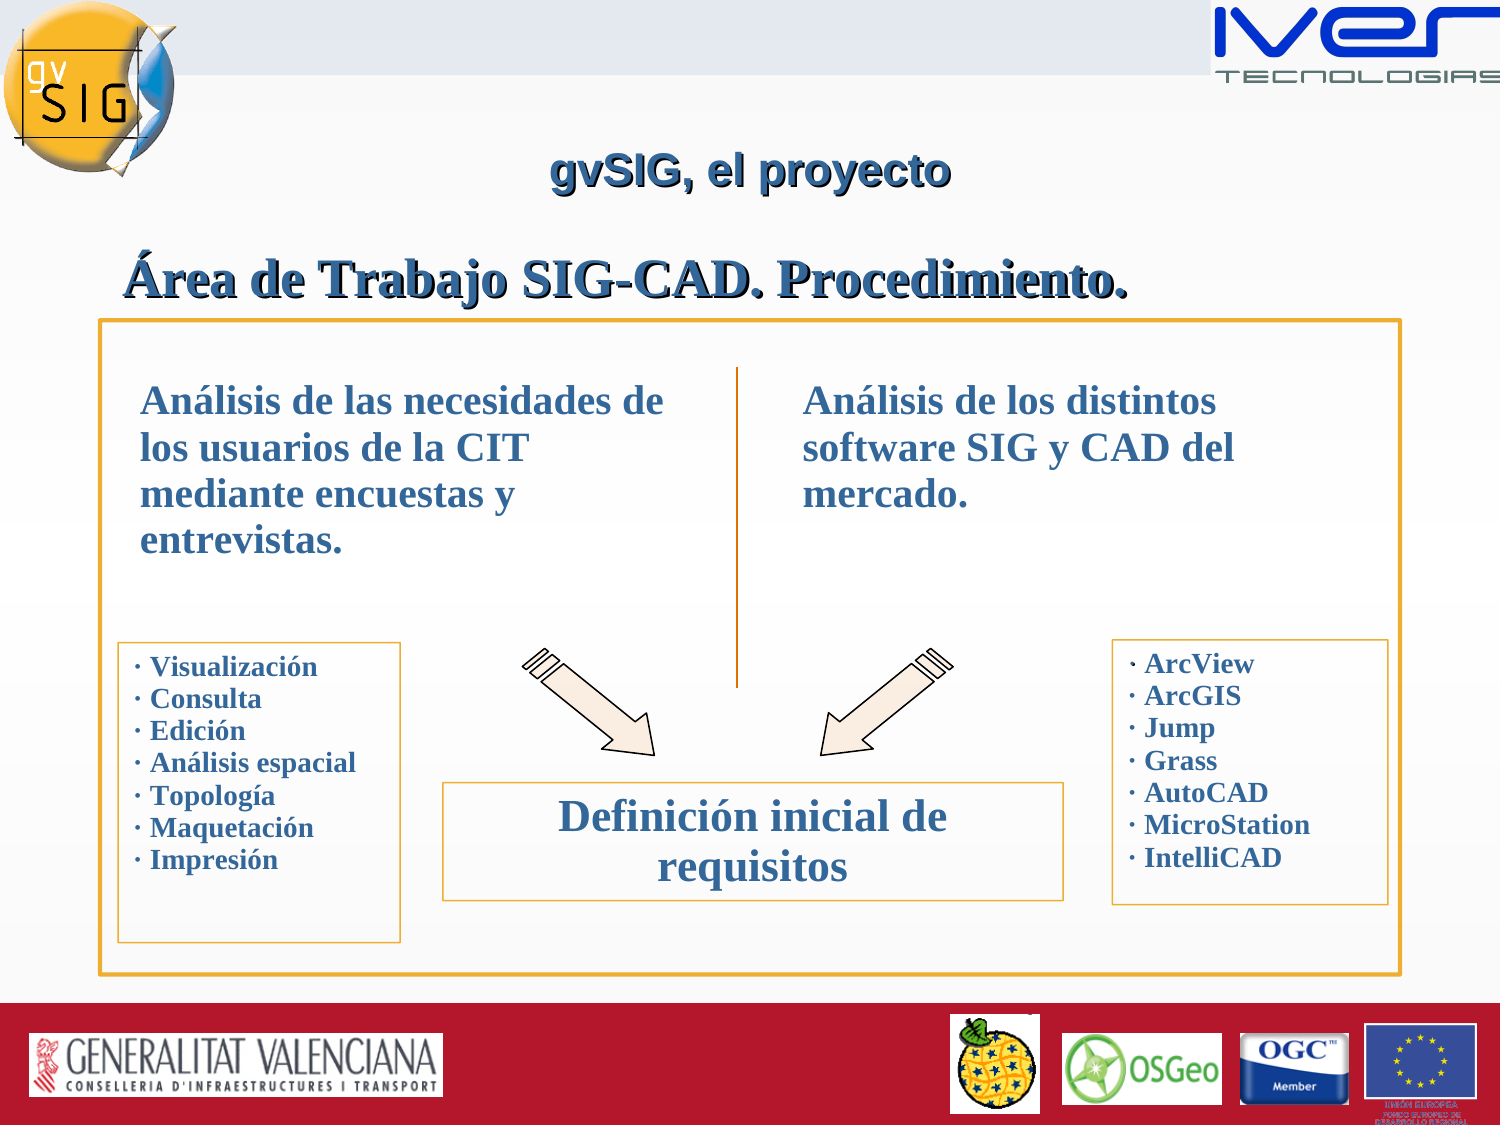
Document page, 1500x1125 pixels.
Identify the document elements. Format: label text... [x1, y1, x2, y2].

text_box Análisis de las necesidades de los usuarios de la CIT mediante encuestas y entrevistas. [124, 370, 713, 571]
text_box [915, 654, 946, 679]
text_box [541, 663, 655, 756]
picture [1364, 1023, 1477, 1125]
text_box Área de Trabajo SIG-CAD. Procedimiento. [107, 240, 1418, 316]
text_box [522, 648, 549, 670]
text_box Definición inicial de requisitos [442, 782, 1064, 900]
picture [950, 1014, 1040, 1114]
text_box Análisis de los distintos software SIG y CAD del mercado. [787, 370, 1338, 525]
text_box [926, 648, 954, 670]
picture [0, 0, 178, 136]
text_box [820, 663, 935, 756]
text_box [529, 654, 560, 679]
picture [29, 1033, 443, 1097]
picture [1062, 1033, 1222, 1105]
picture [1210, 0, 1500, 98]
picture [1240, 1033, 1349, 1105]
text_box · Visualización · Consulta · Edición · Análisis espacial · Topología · Maquetación · Impresión [118, 642, 401, 884]
text_box · ArcView · ArcGIS · Jump · Grass · AutoCAD · MicroStation · IntelliCAD [1112, 639, 1388, 881]
text_box gvSIG, el proyecto [0, 136, 1500, 211]
